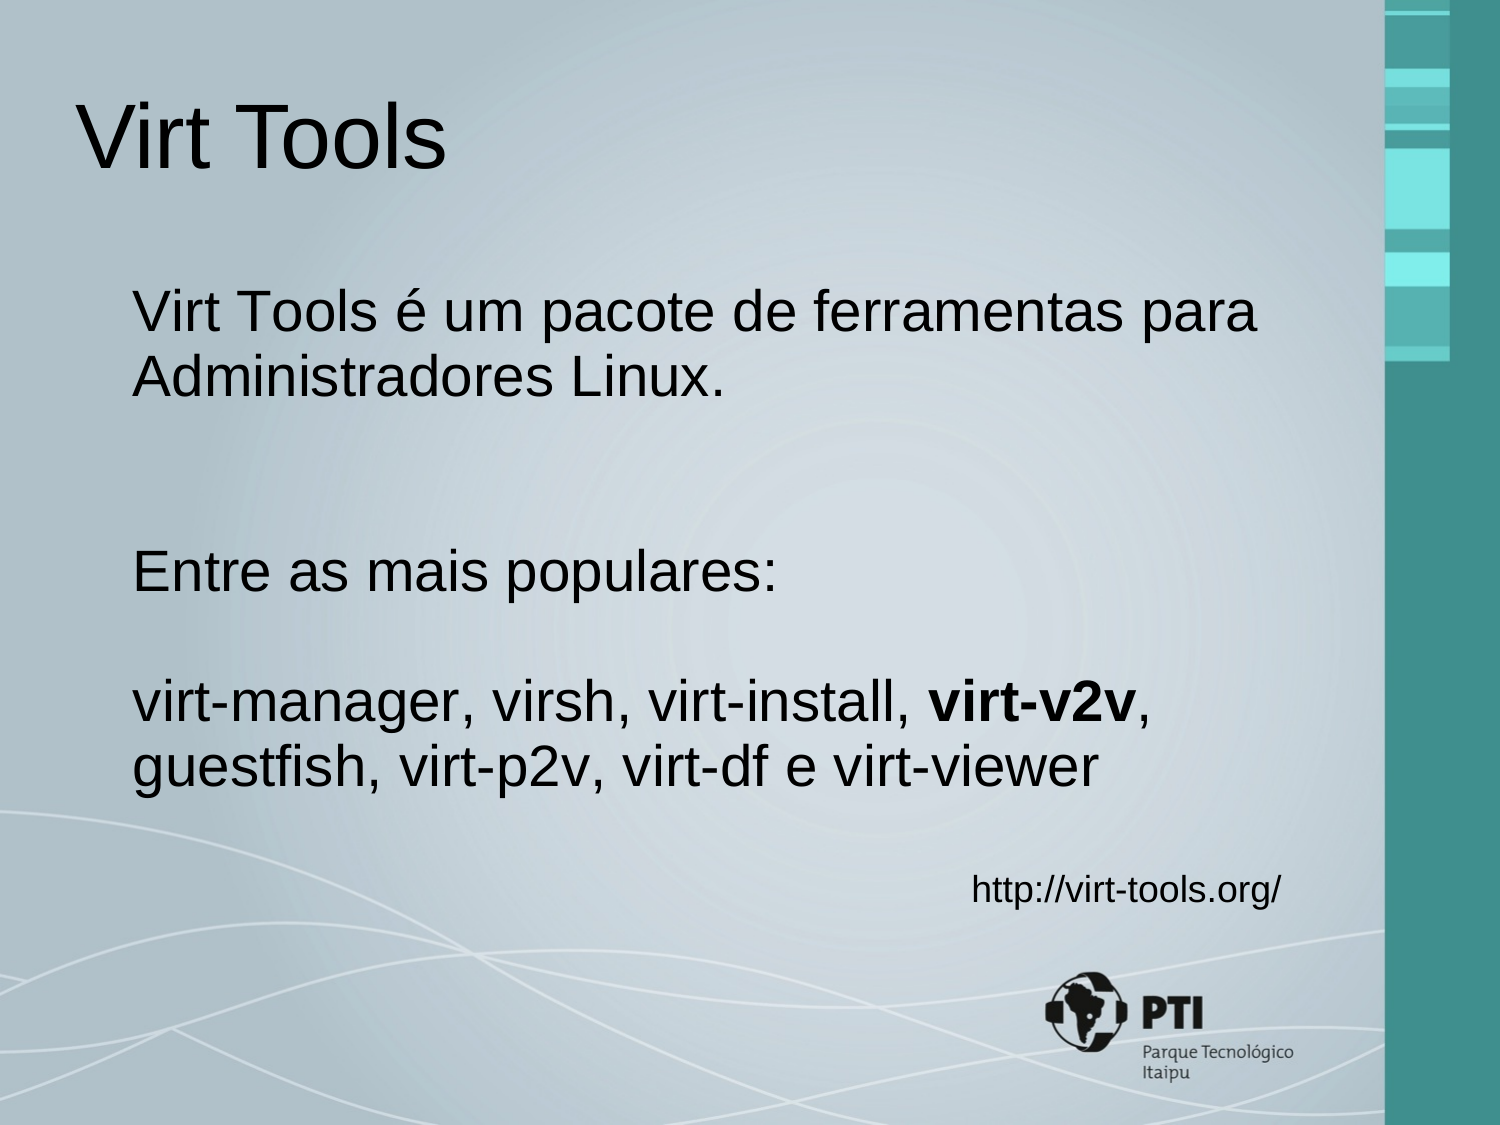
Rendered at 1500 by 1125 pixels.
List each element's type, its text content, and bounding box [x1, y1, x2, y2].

title Virt Tools [74, 44, 1425, 232]
text_box http://virt-tools.org/ [956, 862, 1297, 923]
text_box Virt Tools é um pacote de ferramentas para Administradores Linux. Entre as mais populares: virt-manager, virsh, virt-install, virt-v2v, guestfish, virt-p2v, virt-df e virt-viewer [118, 271, 1288, 943]
picture [0, 0, 1500, 1125]
